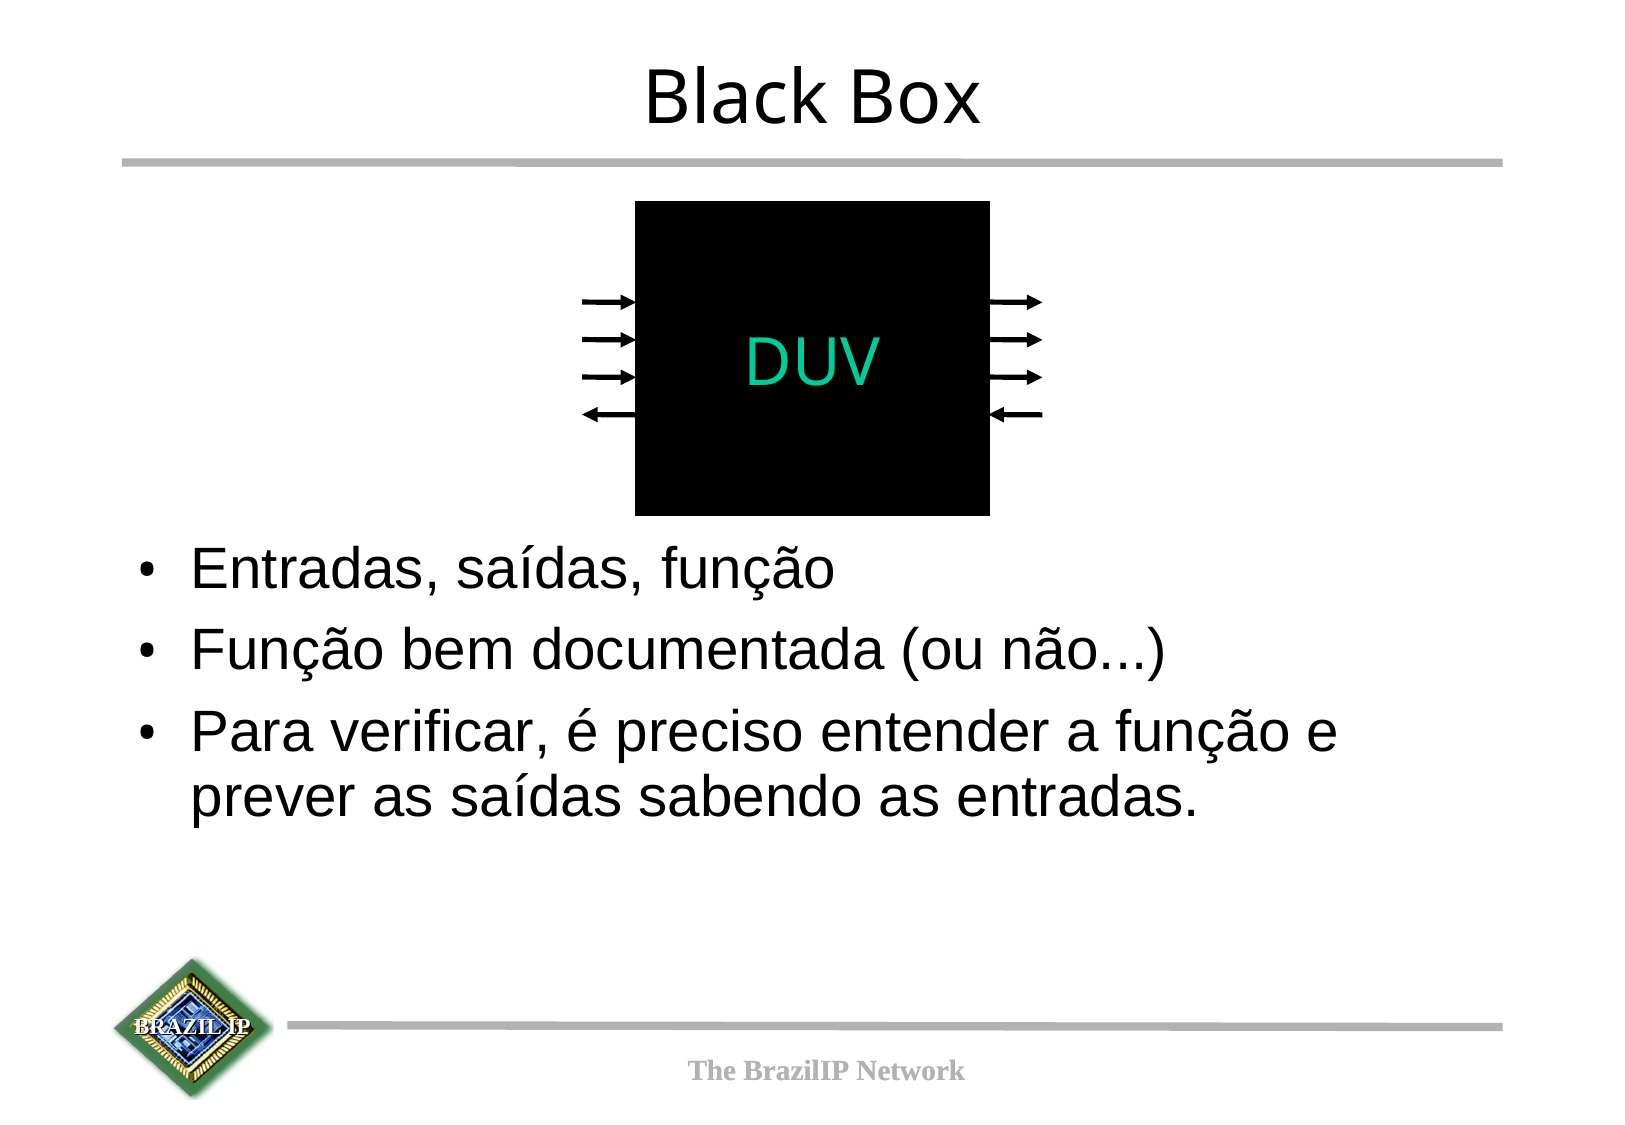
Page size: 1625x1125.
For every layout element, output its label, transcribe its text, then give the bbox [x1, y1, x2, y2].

list Entradas, saídas, função Função bem documentada (ou não...)‏ Para verificar, é preciso entender a função e prever as saídas sabendo as entradas. [121, 527, 1488, 943]
text_box DUV [636, 202, 989, 515]
title Black Box [121, 41, 1503, 147]
picture [108, 953, 274, 1100]
